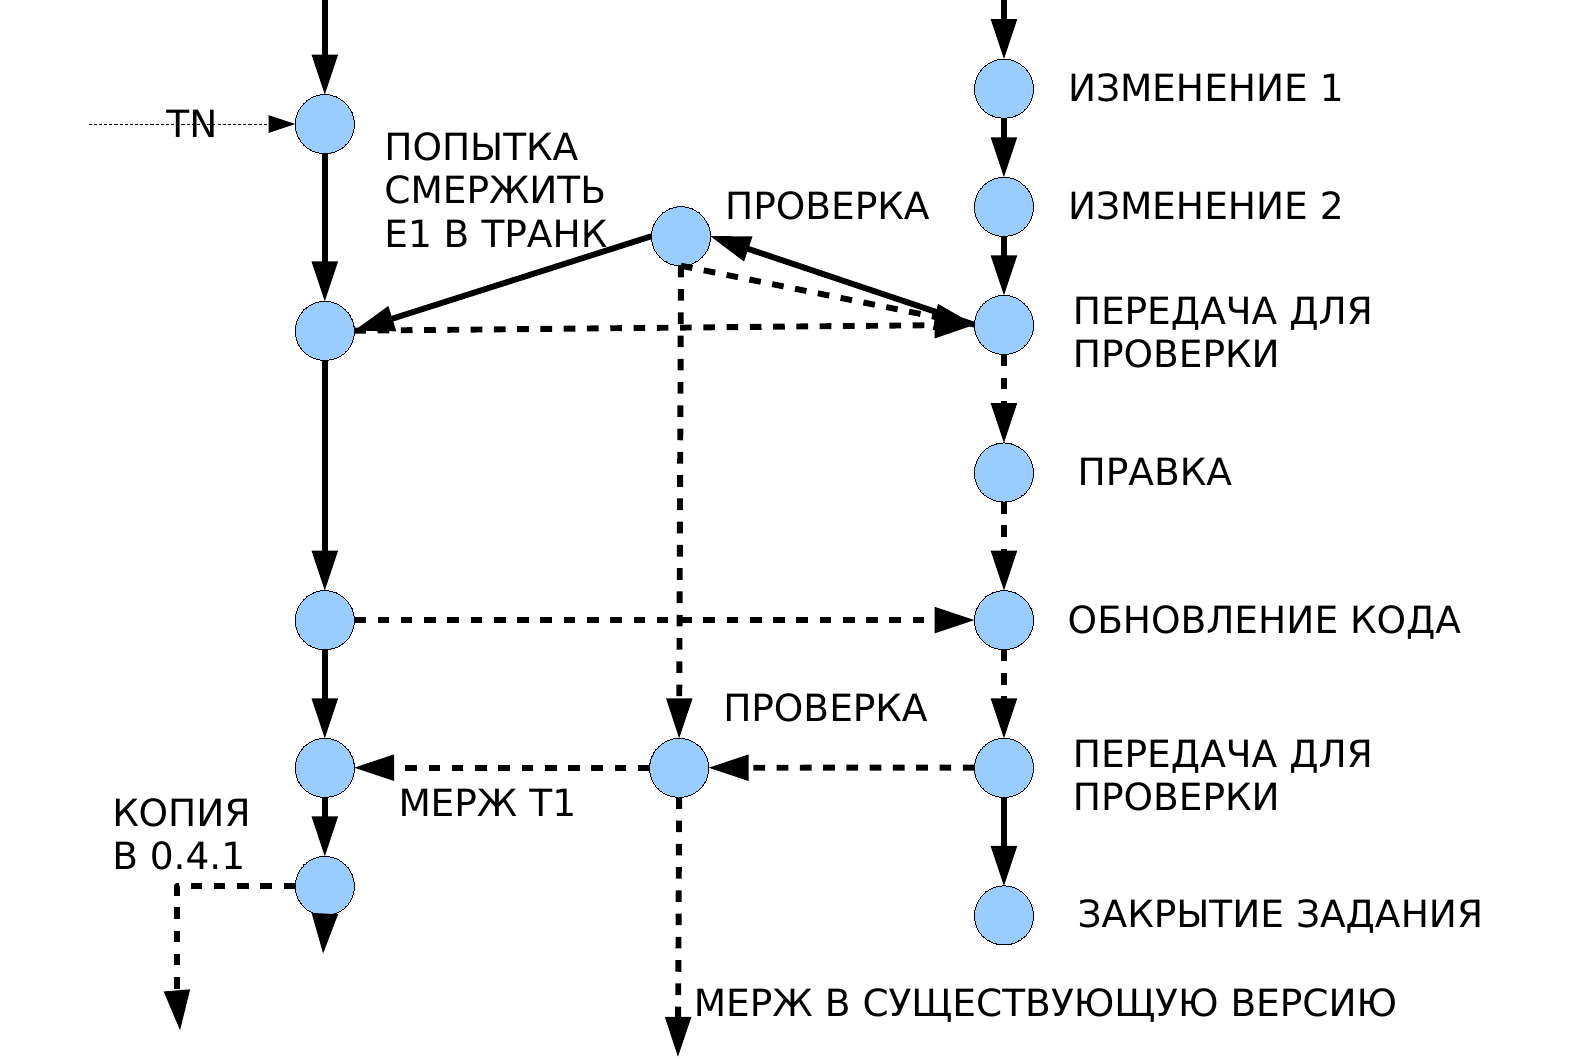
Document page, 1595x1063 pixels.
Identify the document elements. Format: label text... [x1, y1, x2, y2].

text_box ПРОВЕРКА [708, 679, 944, 739]
text_box [295, 590, 355, 650]
text_box КОПИЯ В 0.4.1 [97, 783, 266, 886]
text_box ОБНОВЛЕНИЕ КОДА [1052, 591, 1477, 650]
text_box [295, 94, 355, 154]
text_box [974, 738, 1034, 798]
text_box [295, 738, 355, 798]
text_box ПРАВКА [1062, 443, 1248, 502]
text_box ИЗМЕНЕНИЕ 1 [1053, 59, 1359, 118]
text_box ЗАКРЫТИЕ ЗАДАНИЯ [1062, 885, 1499, 945]
text_box МЕРЖ Т1 [383, 774, 591, 833]
text_box [974, 295, 1034, 355]
text_box ПЕРЕДАЧА ДЛЯ ПРОВЕРКИ [1058, 281, 1388, 384]
text_box [974, 590, 1034, 650]
text_box [974, 59, 1034, 118]
text_box [974, 177, 1034, 237]
text_box ПОПЫТКА СМЕРЖИТЬ Е1 В ТРАНК [369, 118, 622, 264]
text_box [295, 301, 355, 361]
text_box ИЗМЕНЕНИЕ 2 [1053, 177, 1359, 236]
text_box МЕРЖ В СУЩЕСТВУЮЩУЮ ВЕРСИЮ [679, 974, 1412, 1033]
text_box [649, 738, 709, 798]
text_box ПРОВЕРКА [710, 177, 945, 236]
text_box ПЕРЕДАЧА ДЛЯ ПРОВЕРКИ [1058, 724, 1388, 827]
text_box [651, 206, 711, 266]
text_box [295, 856, 355, 914]
text_box [974, 442, 1034, 502]
text_box ПОПЫТКА СМЕРЖИТЬ Е1 В ТРАНК [578, 250, 622, 264]
text_box [974, 885, 1034, 945]
